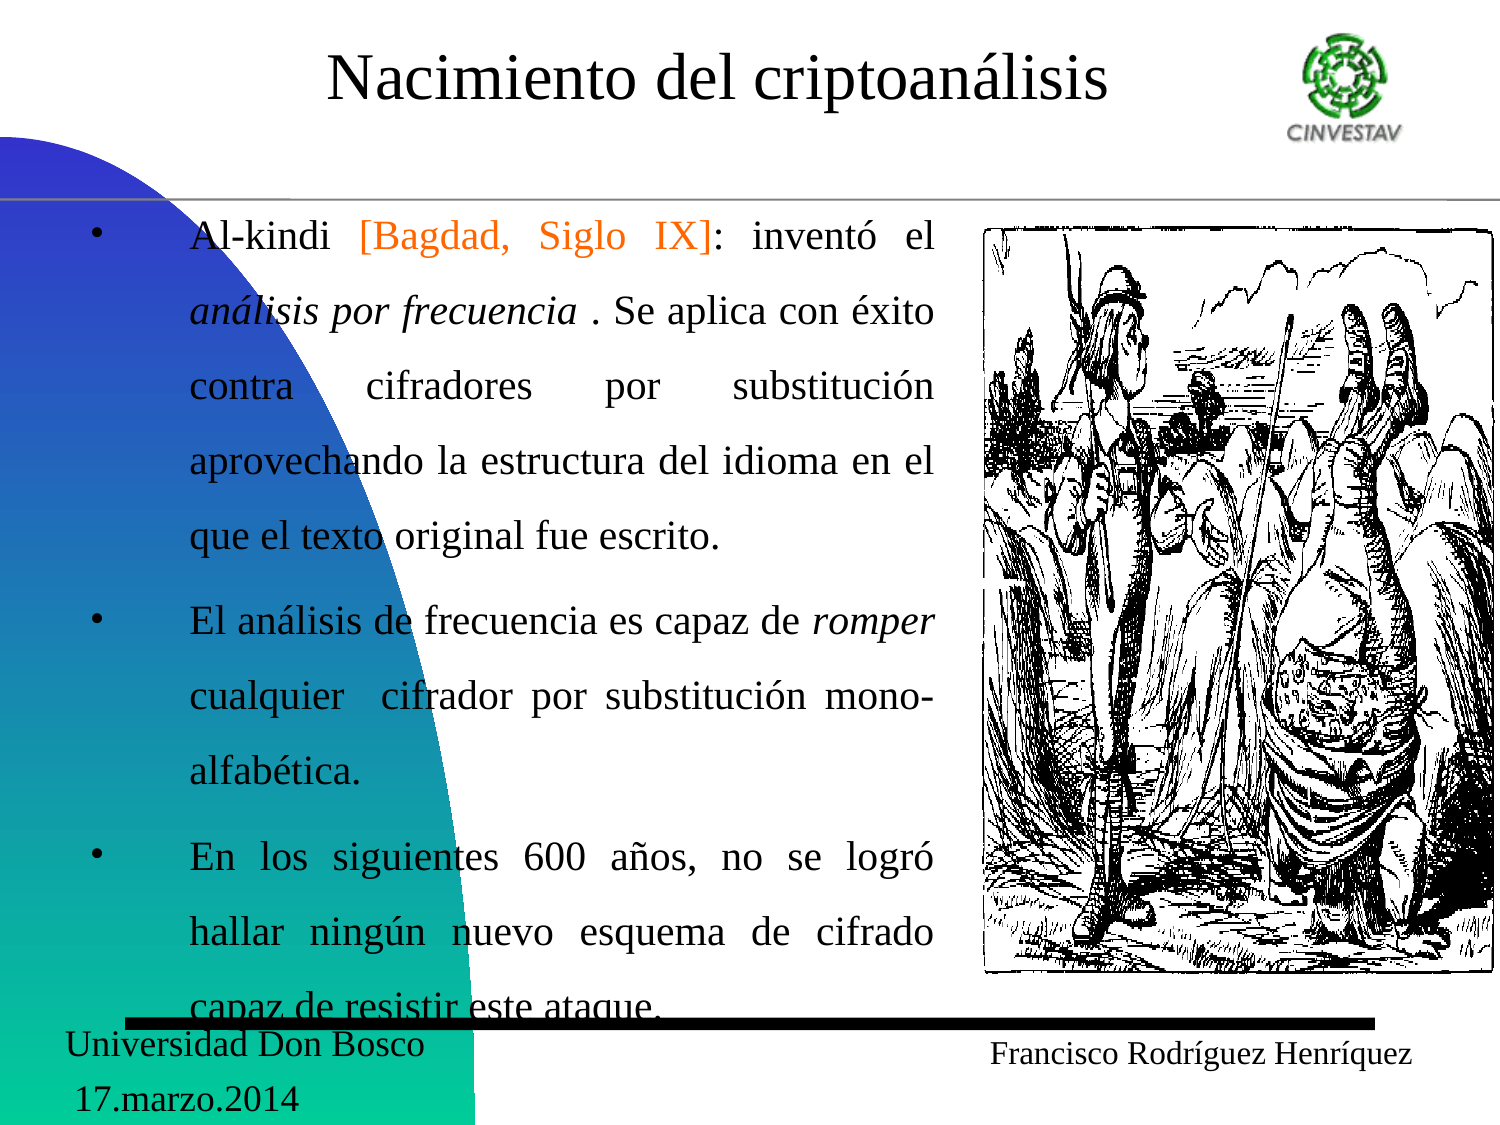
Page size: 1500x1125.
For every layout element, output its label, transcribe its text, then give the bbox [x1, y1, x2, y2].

picture [975, 212, 1500, 988]
text_box Al-kindi [Bagdad, Siglo IX]: inventó el análisis por frecuencia . Se aplica con éxito contra cifradores por substitución aprovechando la estructura del idioma en el que el texto original fue escrito. El análisis de frecuencia es capaz de romper cualquier cifrador por substitución mono-alfabética. En los siguientes 600 años, no se logró hallar ningún nuevo esquema de cifrado capaz de resistir este ataque. [74, 174, 950, 963]
text_box Nacimiento del criptoanálisis [87, 24, 1351, 168]
